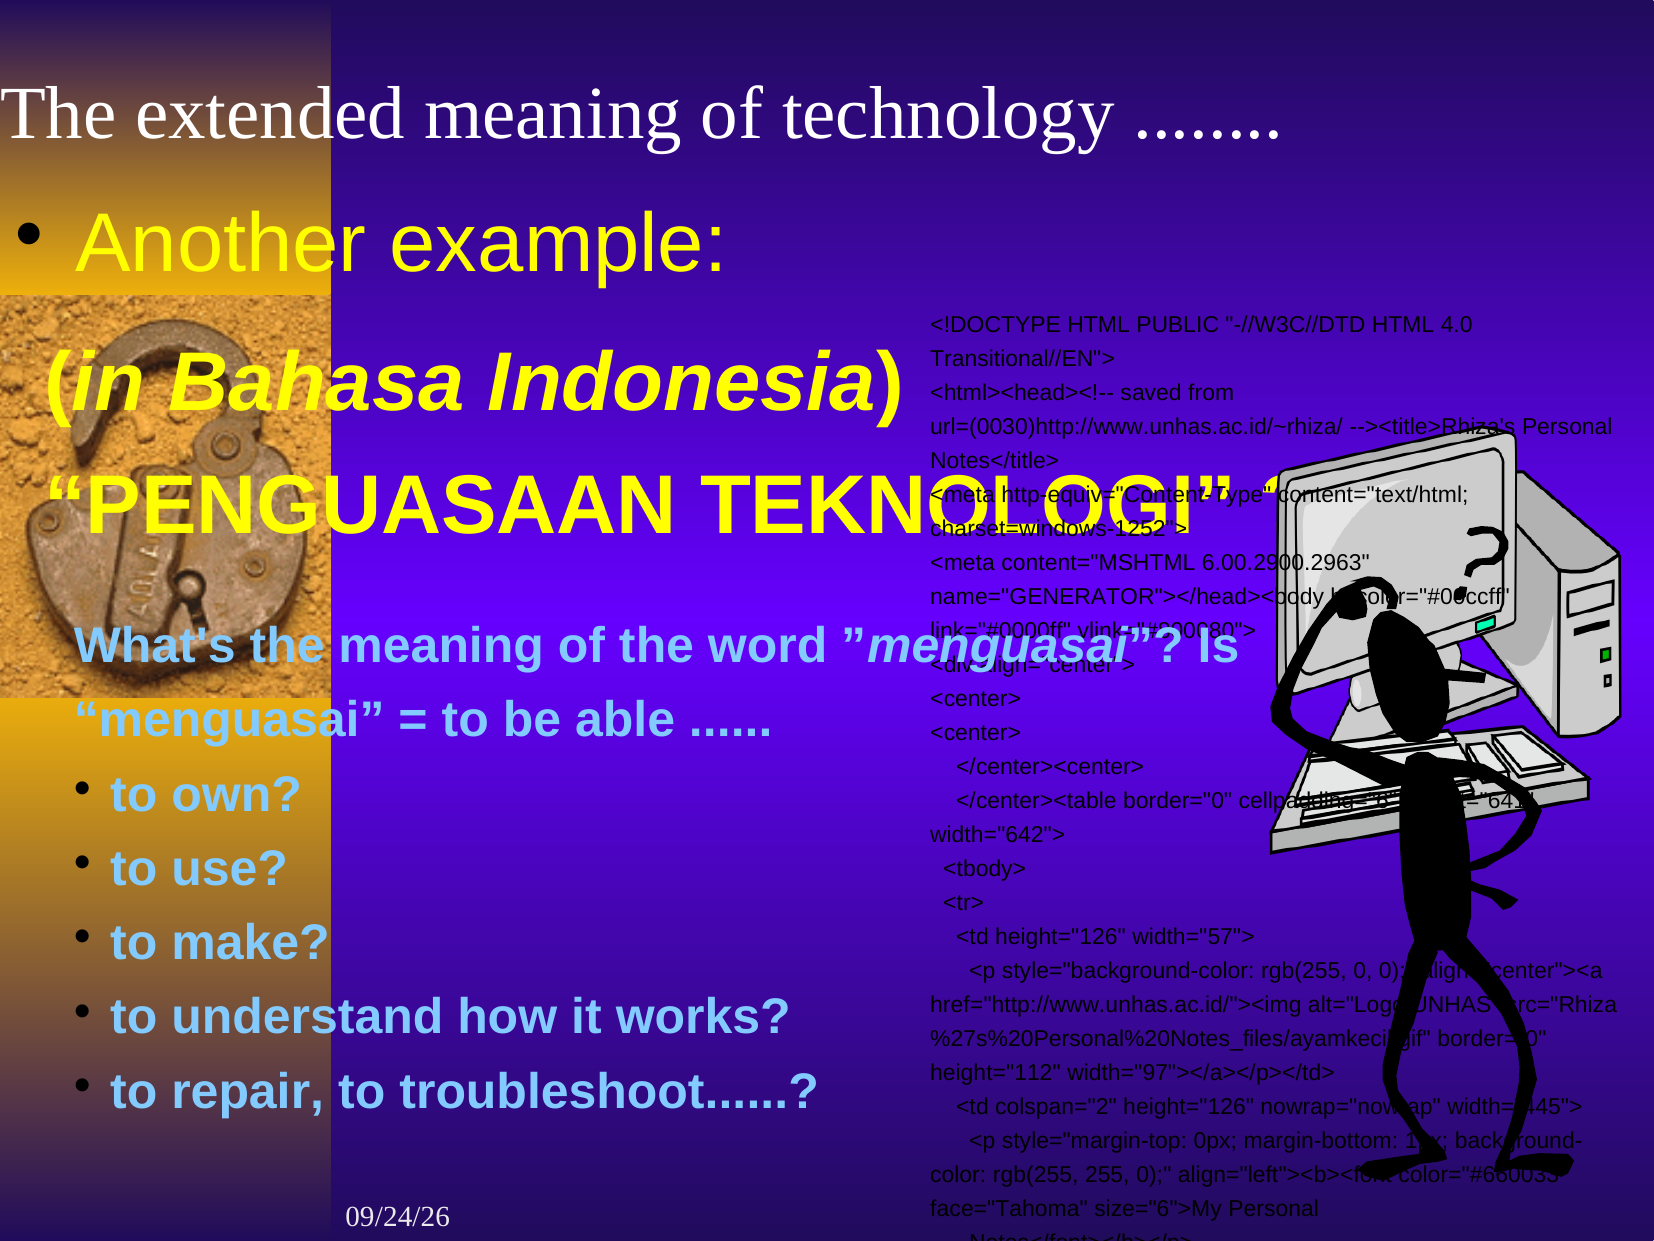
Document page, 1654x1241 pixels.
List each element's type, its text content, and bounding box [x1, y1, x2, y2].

text_box Another example: [0, 156, 1418, 296]
title The extended meaning of technology ........ [0, 29, 1565, 178]
text_box (in Bahasa Indonesia) “PENGUASAAN TEKNOLOGI” ???? [29, 295, 915, 562]
text_box What's the meaning of the word ”menguasai”? Is “menguasai” = to be able ...... to own? to use? to make? to understand how it works? to repair, to troubleshoot......? [59, 590, 1506, 1241]
picture [0, 296, 331, 698]
text_box <!DOCTYPE HTML PUBLIC "-//W3C//DTD HTML 4.0 Transitional//EN"> <html><head><!-- saved from url=(0030)http://www.unhas.ac.id/~rhiza/ --><title>Rhiza's Personal Notes</title> <meta http-equiv="Content-Type" content="text/html; charset=windows-1252"> <meta content="MSHTML 6.00.2900.2963" name="GENERATOR"></head><body bgcolor="#00ccff" link="#0000ff" vlink="#800080"> <div align="center"> <center> <center> </center><center> </center><table border="0" cellpadding="6" height="641" width="642"> <tbody> <tr> <td height="126" width="57"> <p style="background-color: rgb(255, 0, 0);" align="center"><a href="http://www.unhas.ac.id/"><img alt="Logo UNHAS" src="Rhiza%27s%20Personal%20Notes_files/ayamkecil.gif" border="0" height="112" width="97"></a></p></td> <td colspan="2" height="126" nowrap="nowrap" width="445"> <p style="margin-top: 0px; margin-bottom: 1px; background-color: rgb(255, 255, 0);" align="left"><b><font color="#660033" face="Tahoma" size="6">My Personal Notes</font></b></p> [915, 295, 1654, 1241]
